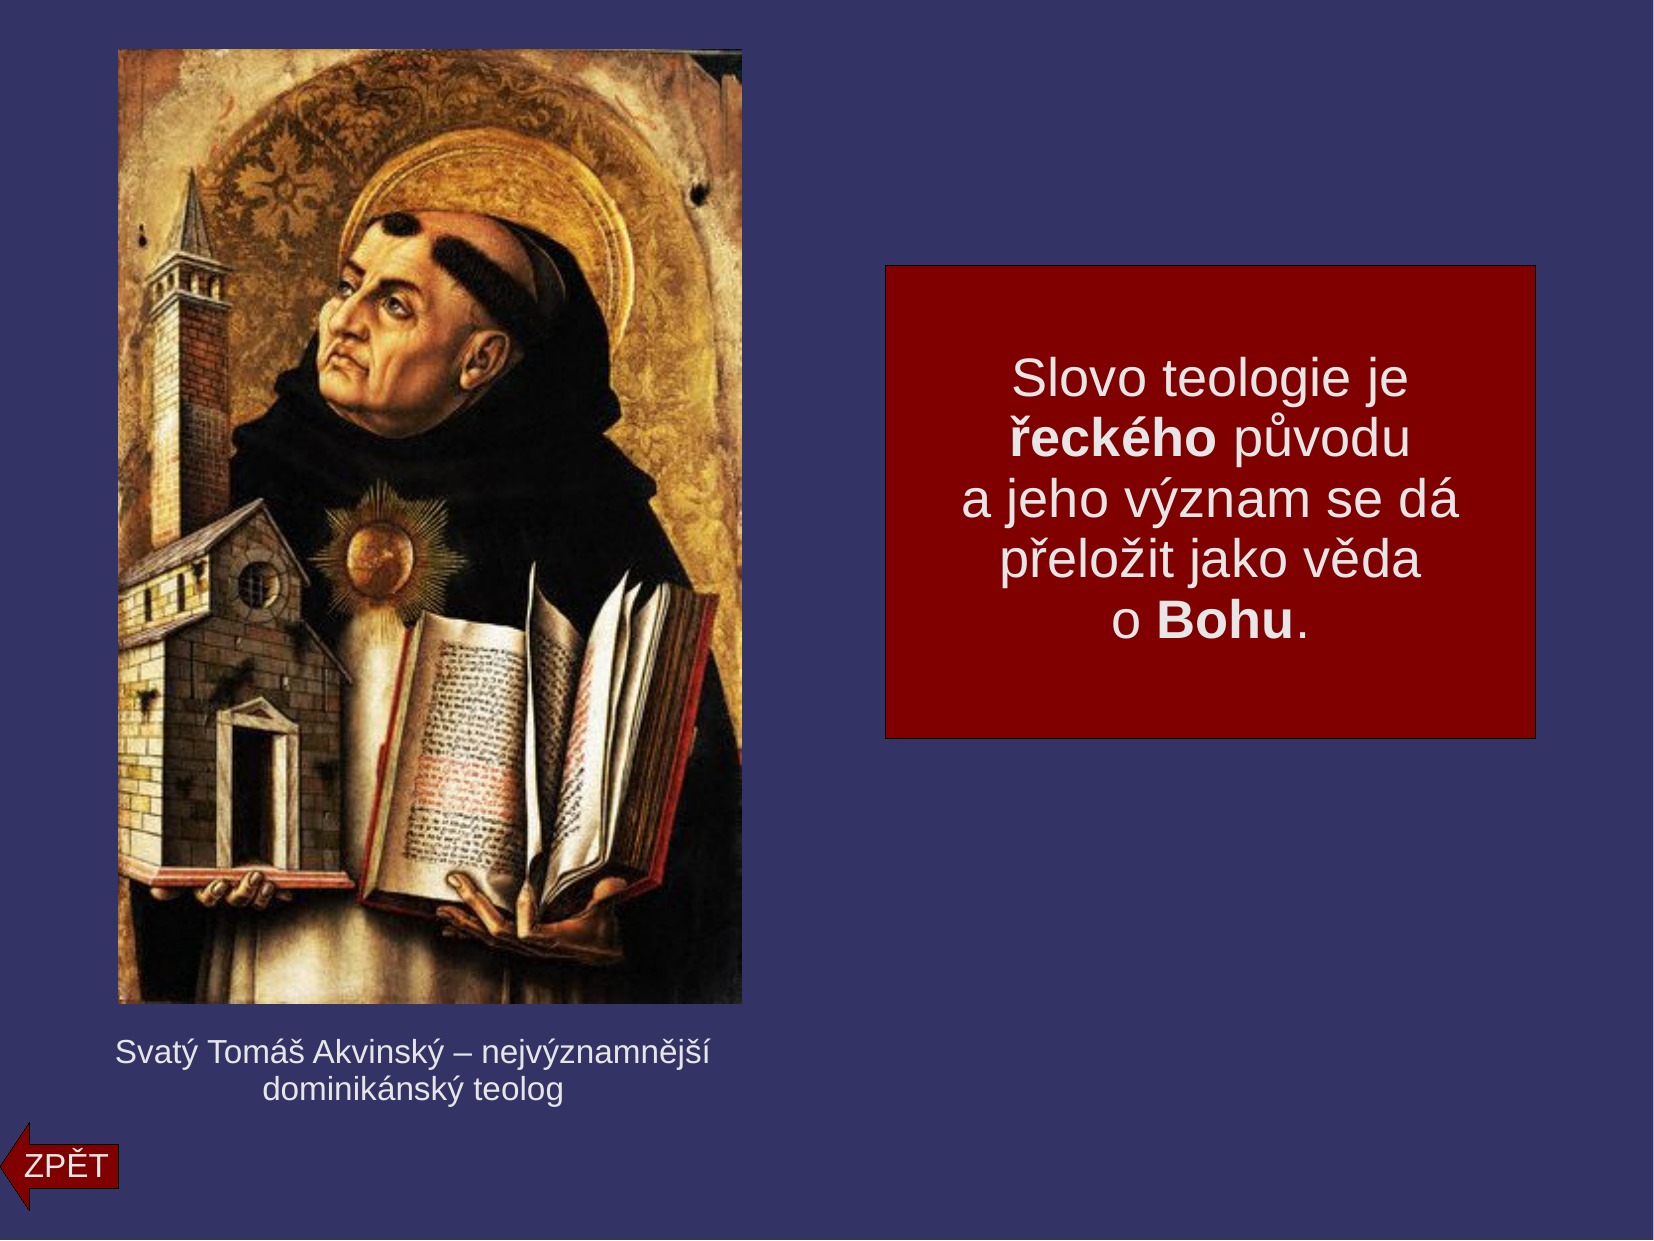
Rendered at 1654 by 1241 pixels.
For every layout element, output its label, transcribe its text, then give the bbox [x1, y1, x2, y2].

picture [118, 49, 742, 1004]
text_box ZPĚT [0, 1122, 119, 1211]
text_box [885, 265, 1536, 739]
list Svatý Tomáš Akvinský – nejvýznamnější dominikánský teolog [29, 1033, 798, 1109]
list Slovo teologie je řeckého původu a jeho význam se dá přeložit jako věda o Bohu. [944, 266, 1477, 654]
